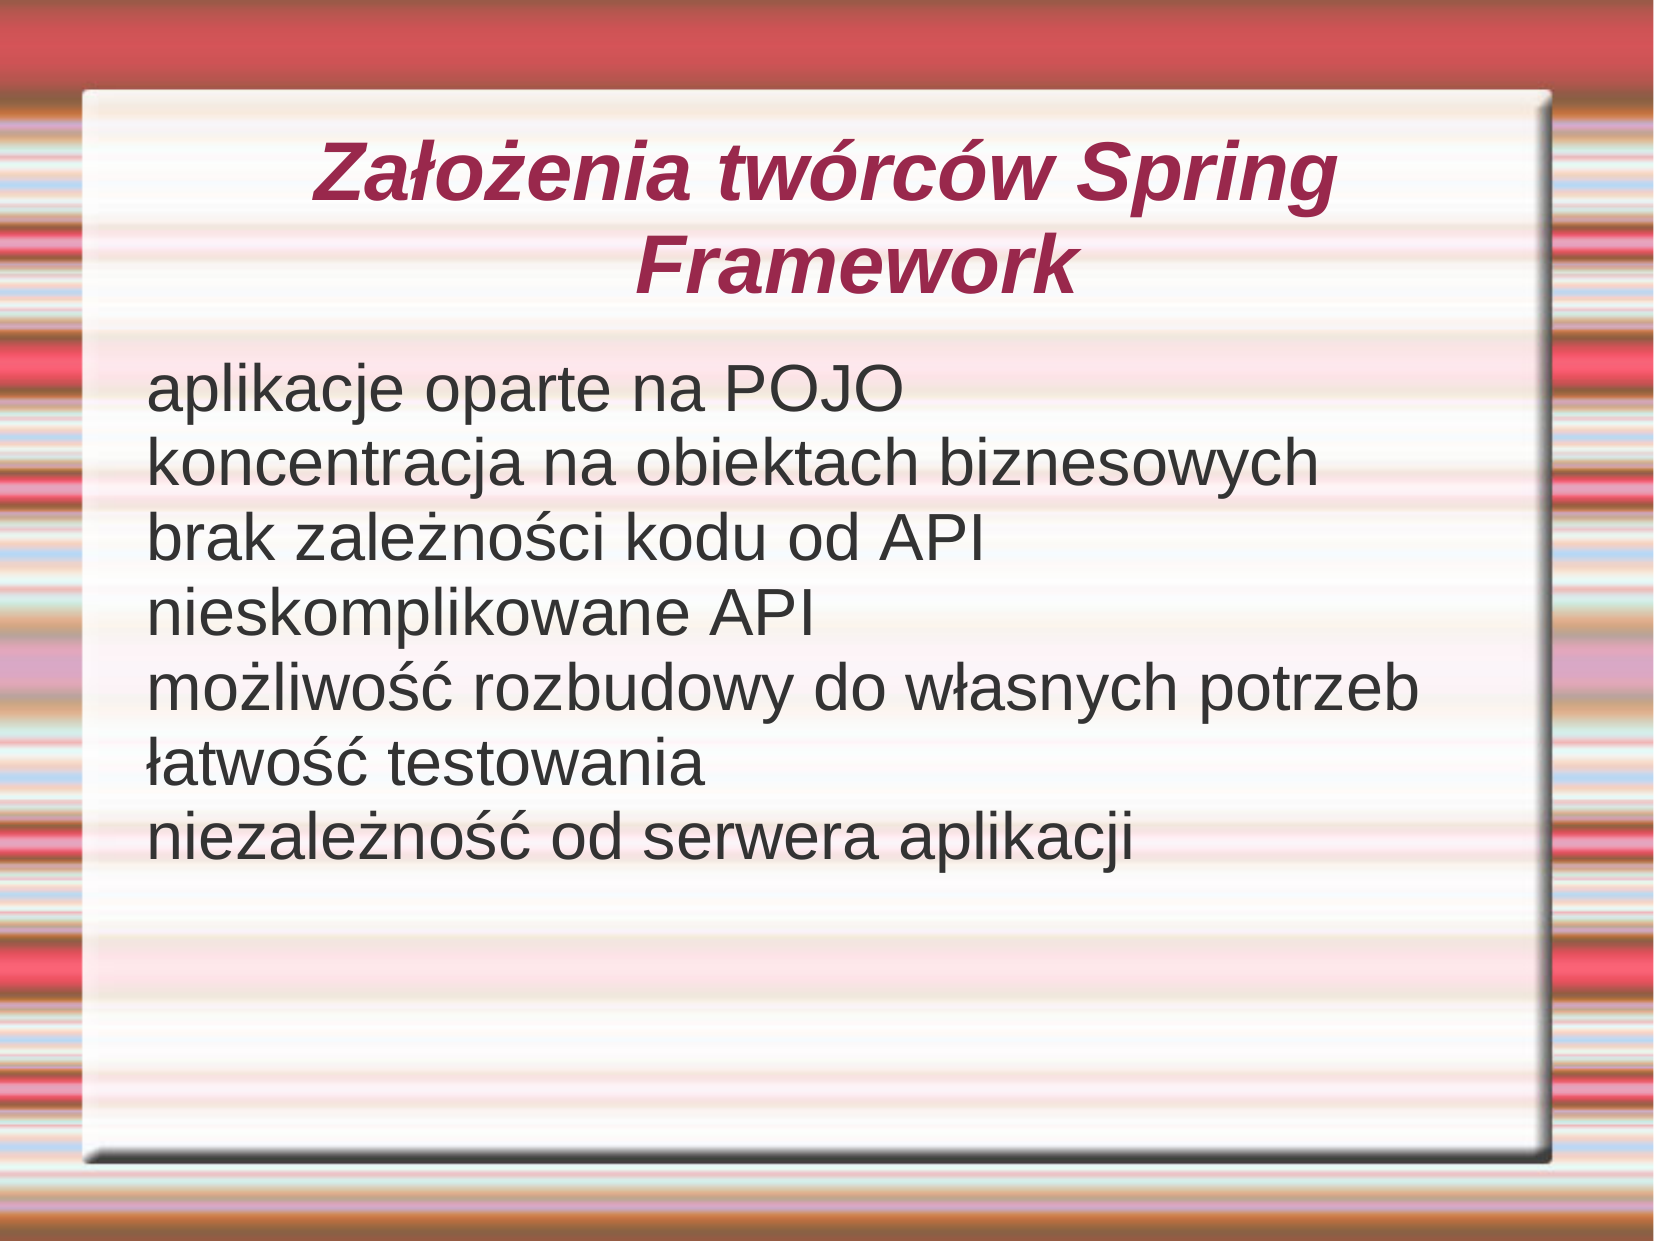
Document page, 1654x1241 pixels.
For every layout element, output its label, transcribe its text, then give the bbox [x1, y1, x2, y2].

title Założenia twórców Spring Framework [121, 114, 1534, 322]
list aplikacje oparte na POJO koncentracja na obiektach biznesowych brak zależności kodu od API nieskomplikowane API możliwość rozbudowy do własnych potrzeb łatwość testowania niezależność od serwera aplikacji [134, 350, 1516, 1133]
picture [0, 0, 1654, 1241]
